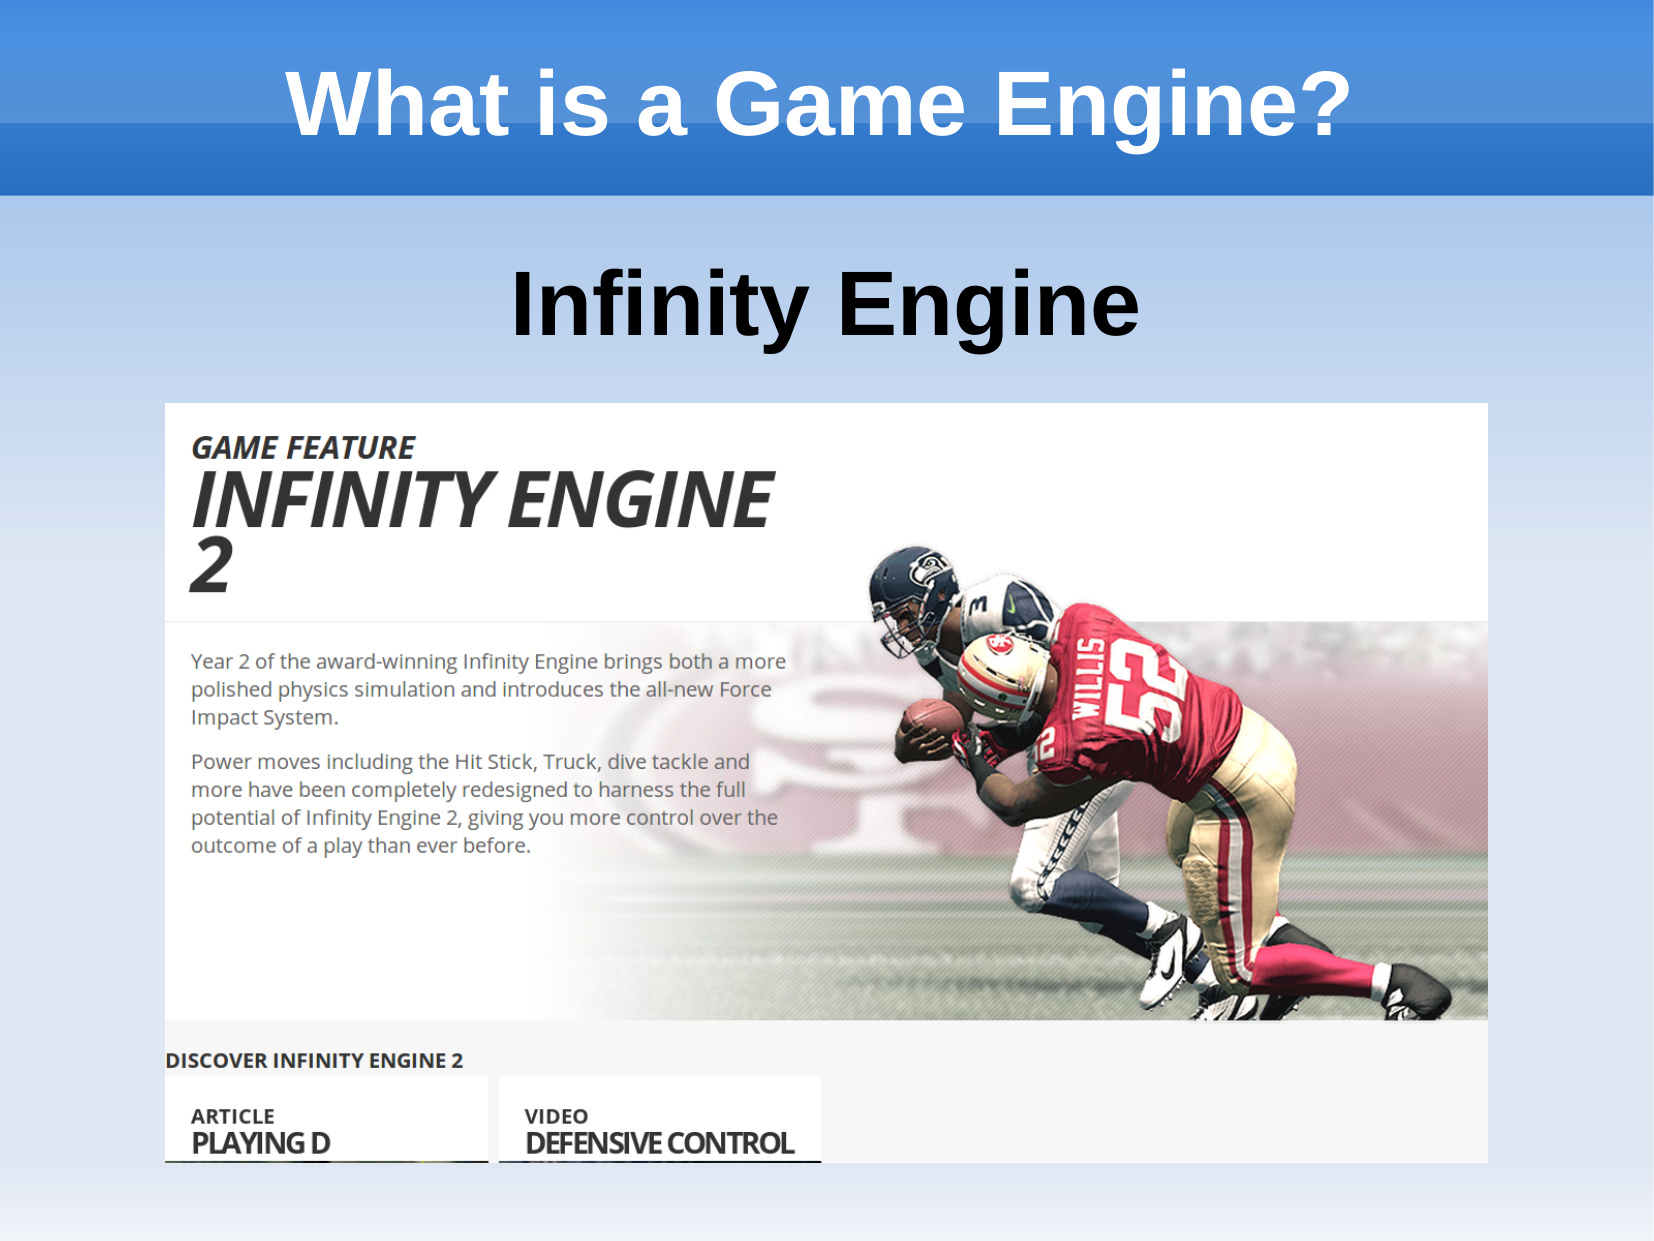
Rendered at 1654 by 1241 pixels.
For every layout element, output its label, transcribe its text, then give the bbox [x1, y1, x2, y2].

picture [0, 0, 1654, 1241]
title What is a Game Engine? [76, 0, 1565, 208]
text_box Infinity Engine [496, 244, 1158, 363]
